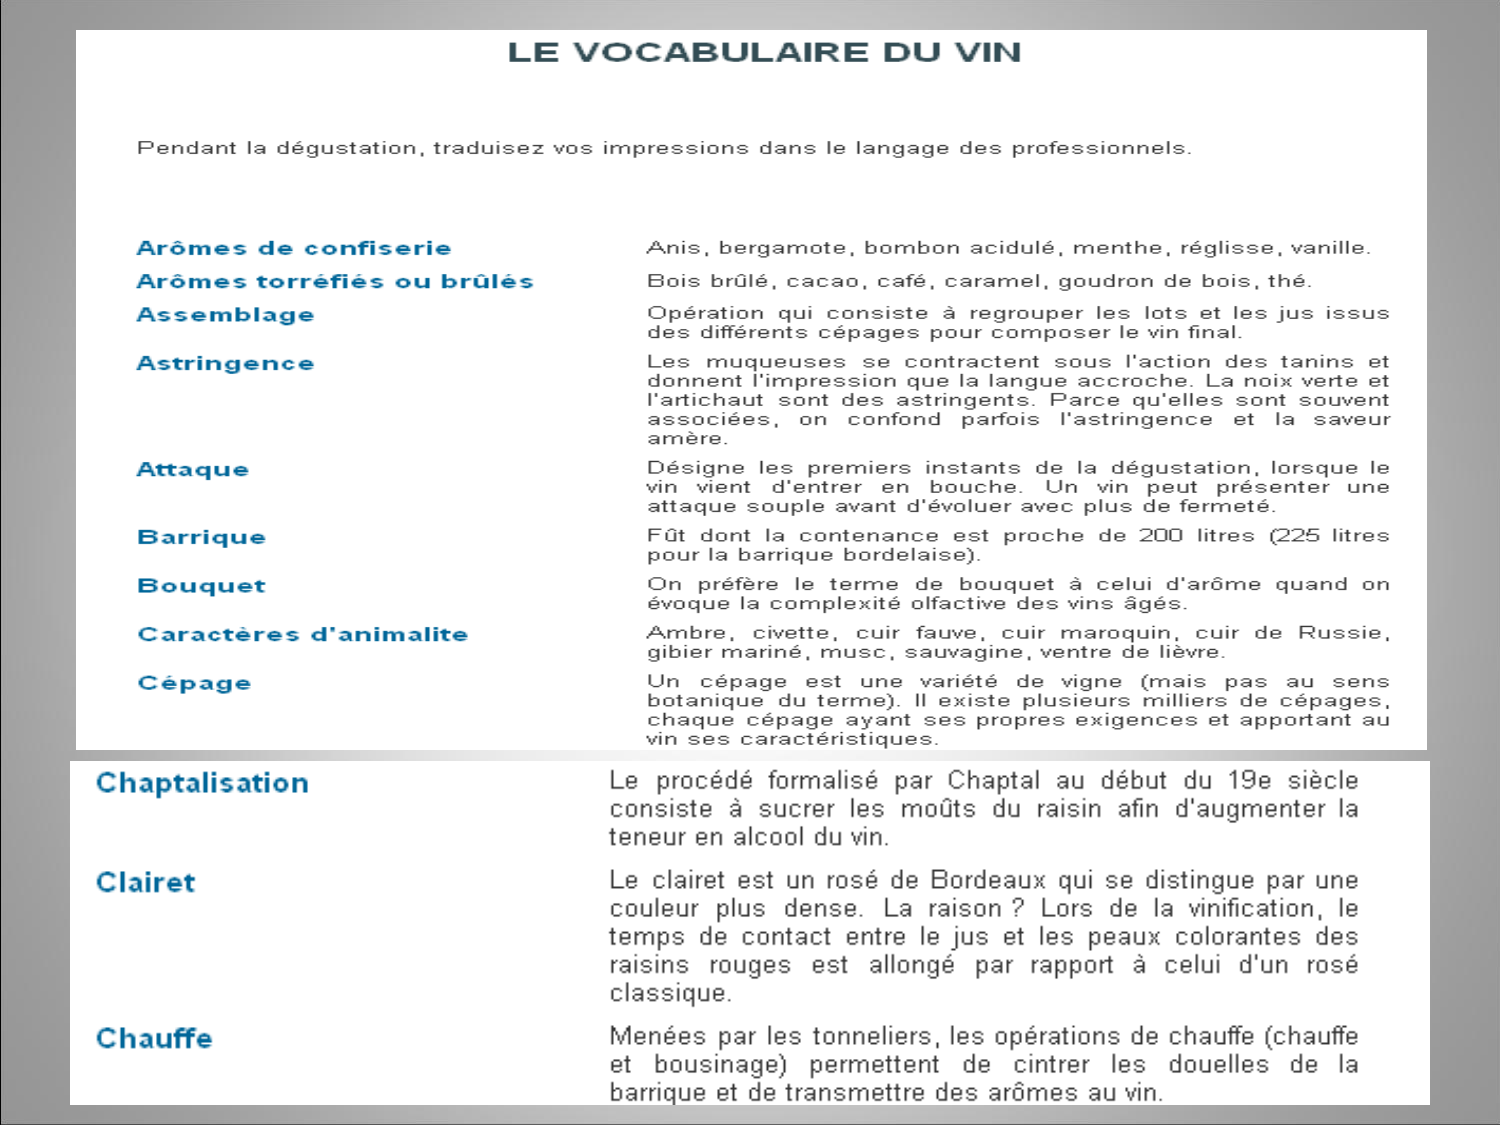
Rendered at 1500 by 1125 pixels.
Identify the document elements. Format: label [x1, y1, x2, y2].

text_box [76, 31, 1427, 751]
picture [0, 0, 1500, 1125]
